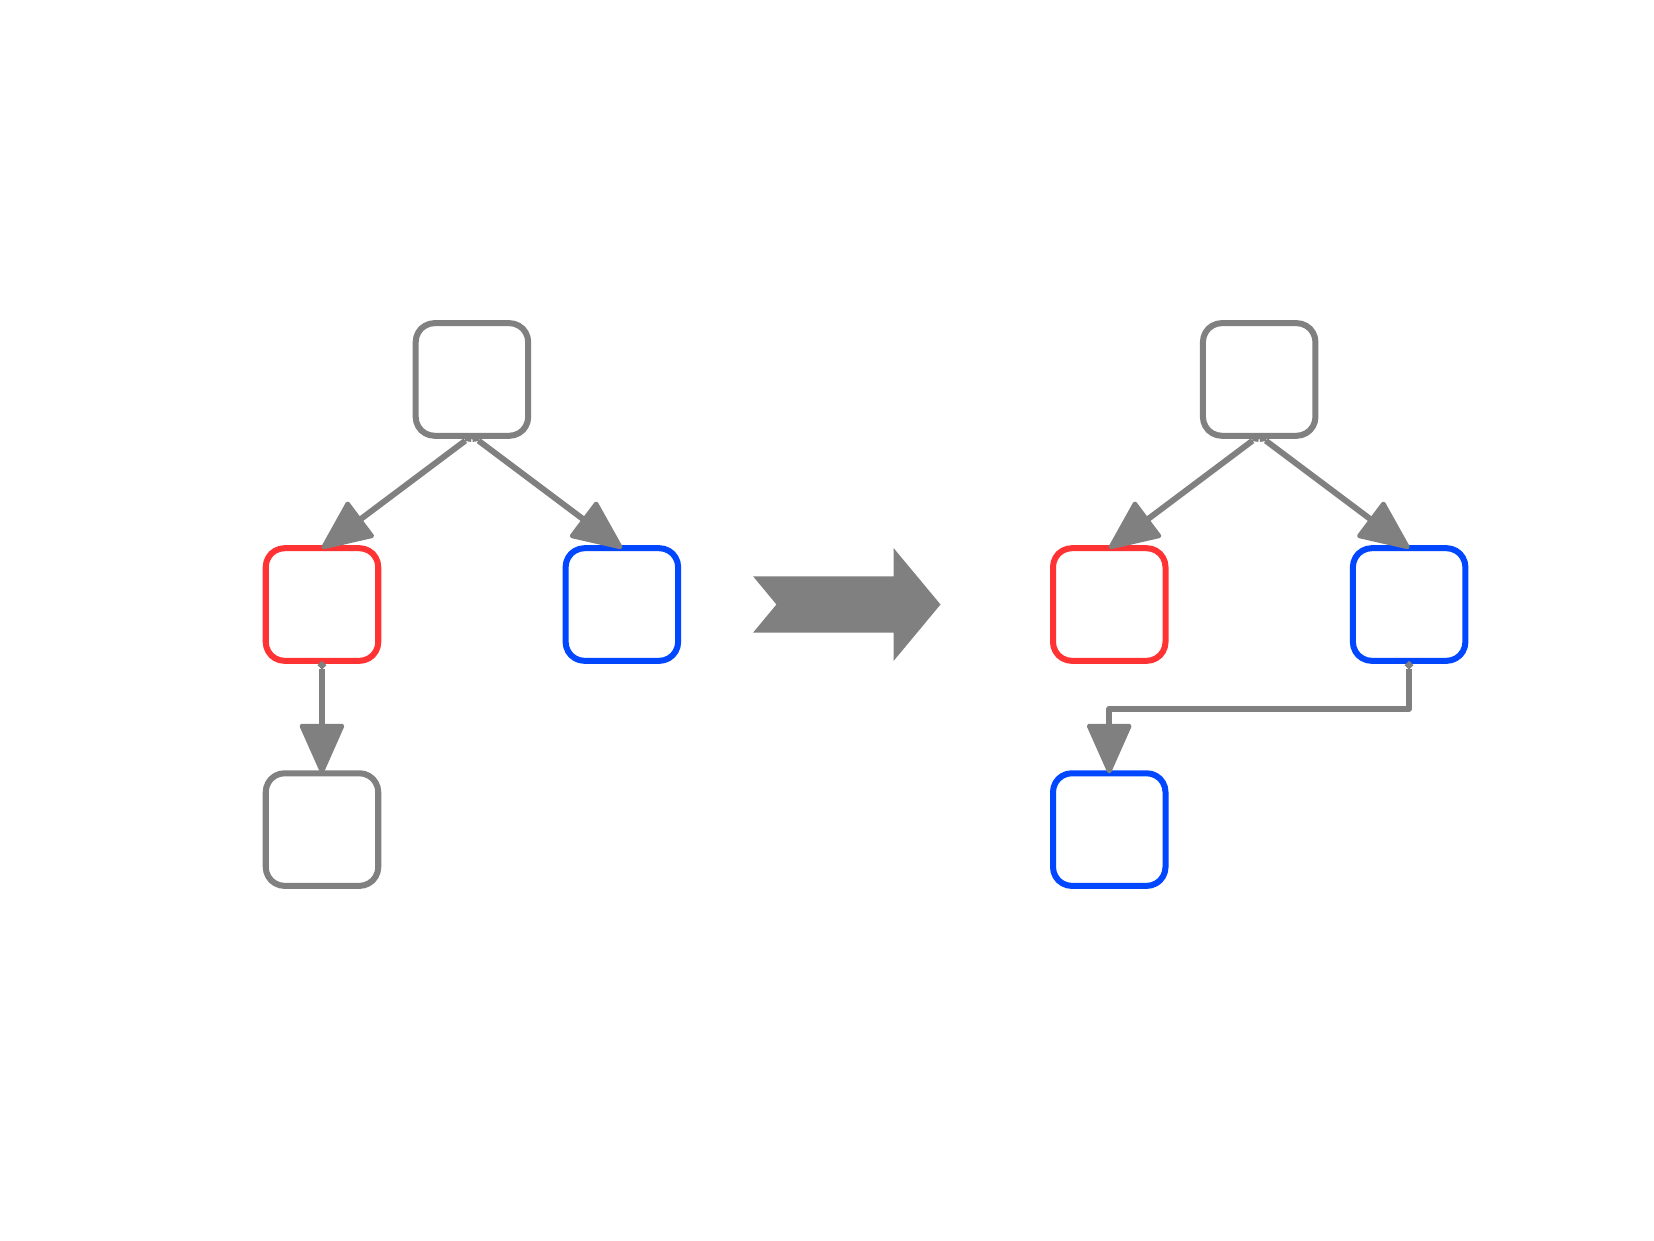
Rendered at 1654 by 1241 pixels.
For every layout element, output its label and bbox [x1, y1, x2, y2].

text_box [753, 548, 941, 661]
